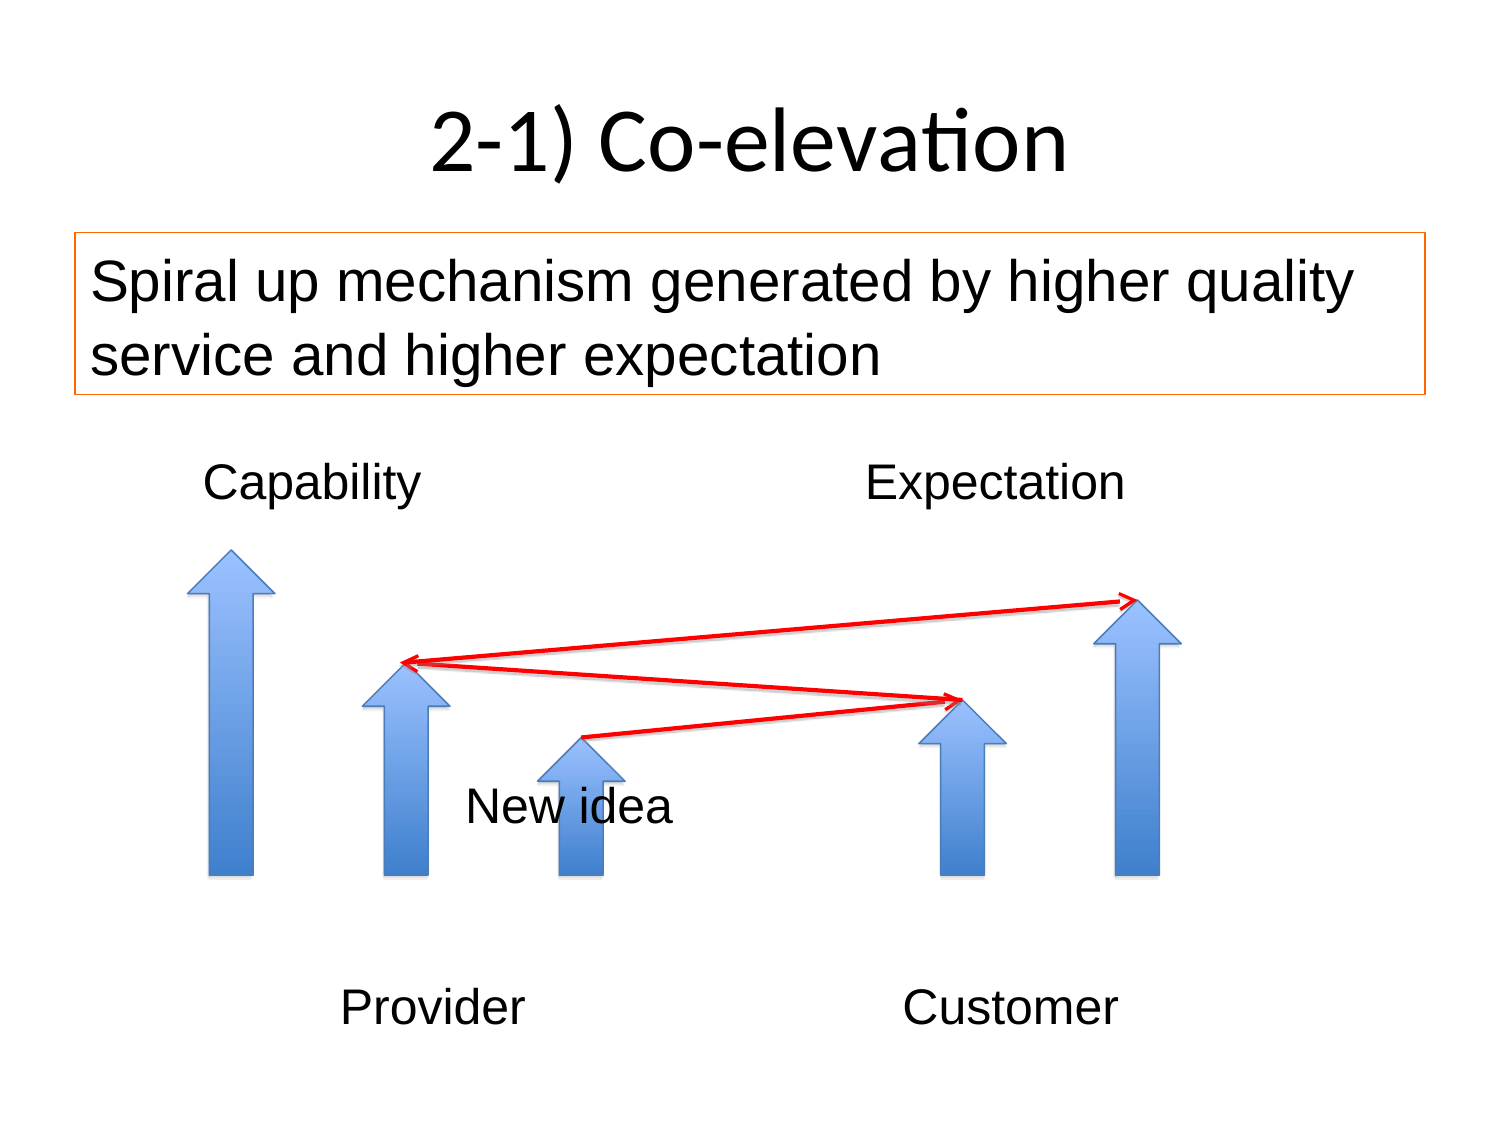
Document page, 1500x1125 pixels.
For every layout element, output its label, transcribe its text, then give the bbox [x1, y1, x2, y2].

text_box [187, 549, 276, 876]
text_box Capability [187, 437, 626, 517]
text_box New idea [450, 761, 726, 841]
title 2-1) Co-elevation [75, 45, 1426, 232]
text_box [362, 667, 451, 876]
text_box [559, 841, 604, 876]
text_box Expectation [849, 437, 1288, 517]
text_box [1093, 600, 1182, 876]
text_box Provider [324, 962, 688, 1042]
text_box [918, 700, 1007, 876]
text_box Spiral up mechanism generated by higher quality service and higher expectation [75, 232, 1426, 395]
text_box Customer [887, 962, 1251, 1042]
text_box [557, 737, 605, 761]
